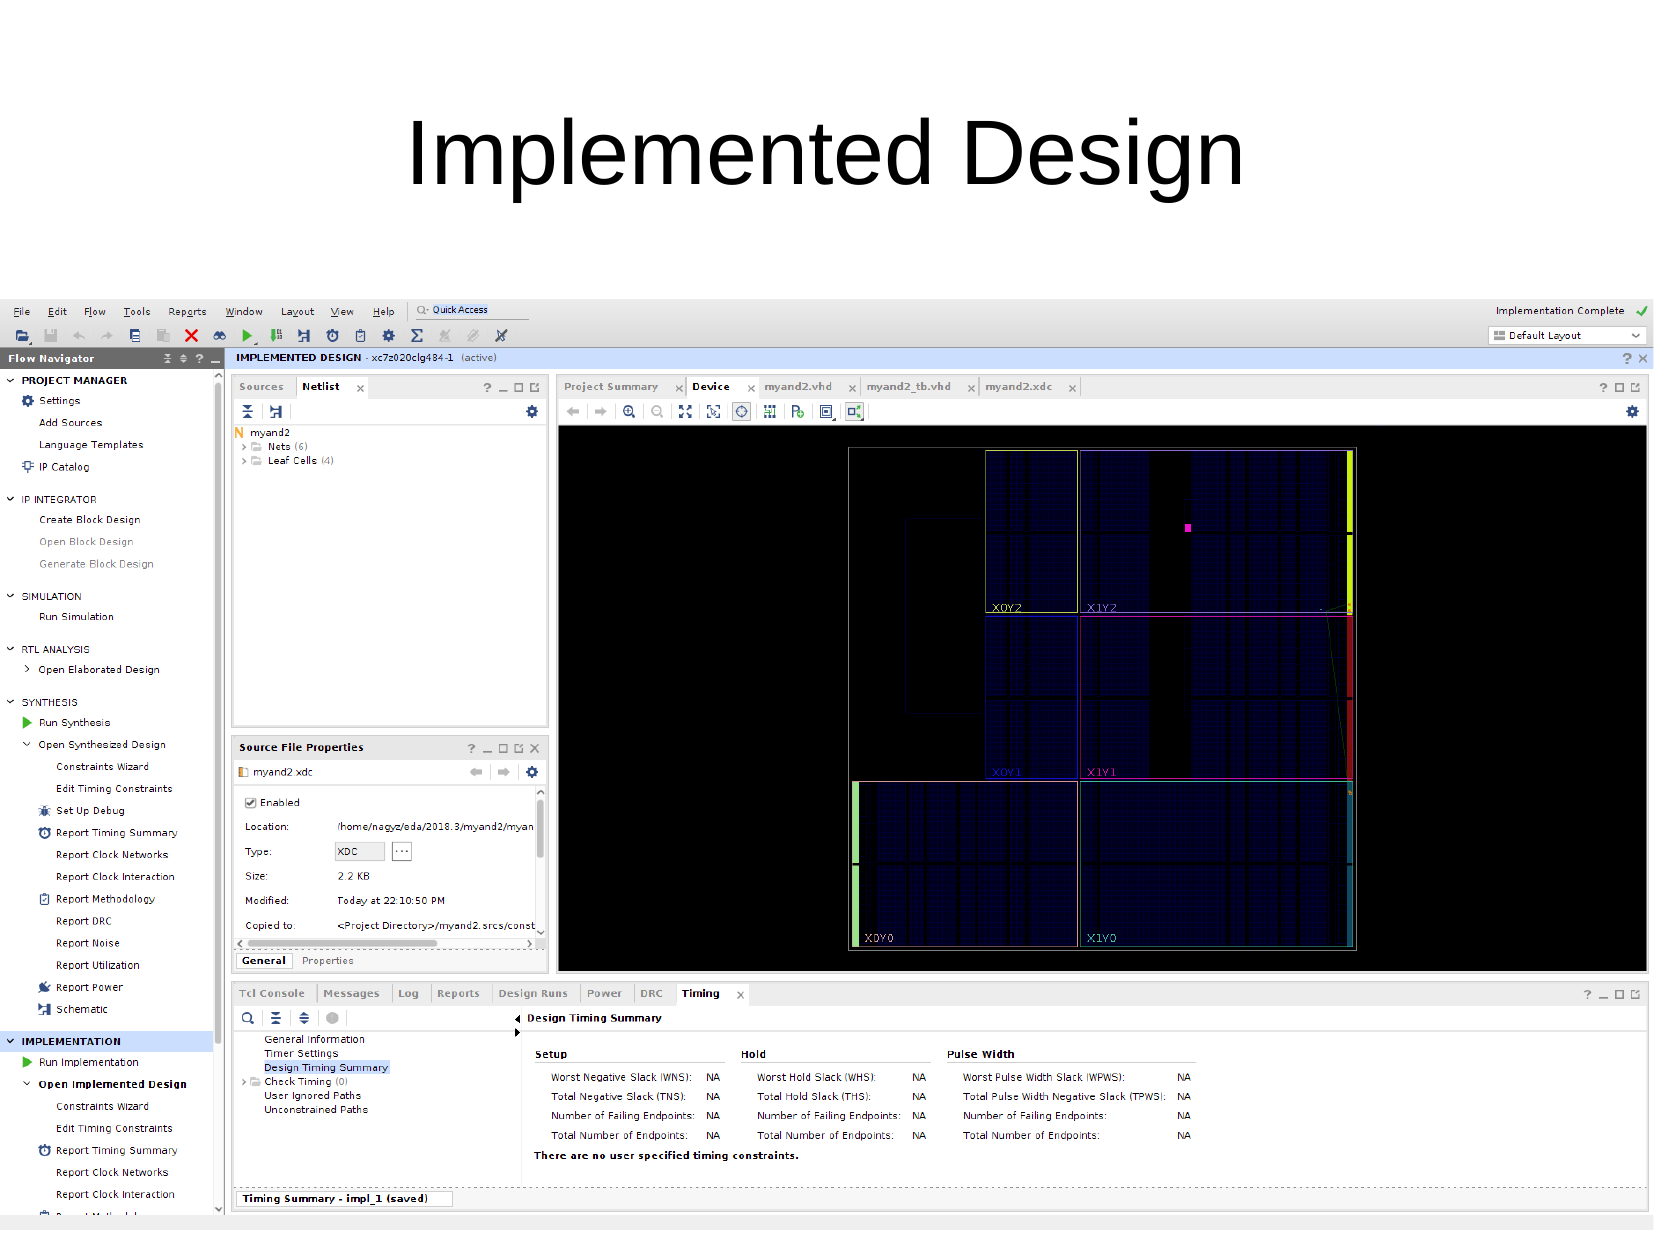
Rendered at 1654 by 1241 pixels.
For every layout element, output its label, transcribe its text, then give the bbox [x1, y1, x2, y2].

title Implemented Design [82, 49, 1571, 257]
picture [0, 299, 1654, 1230]
